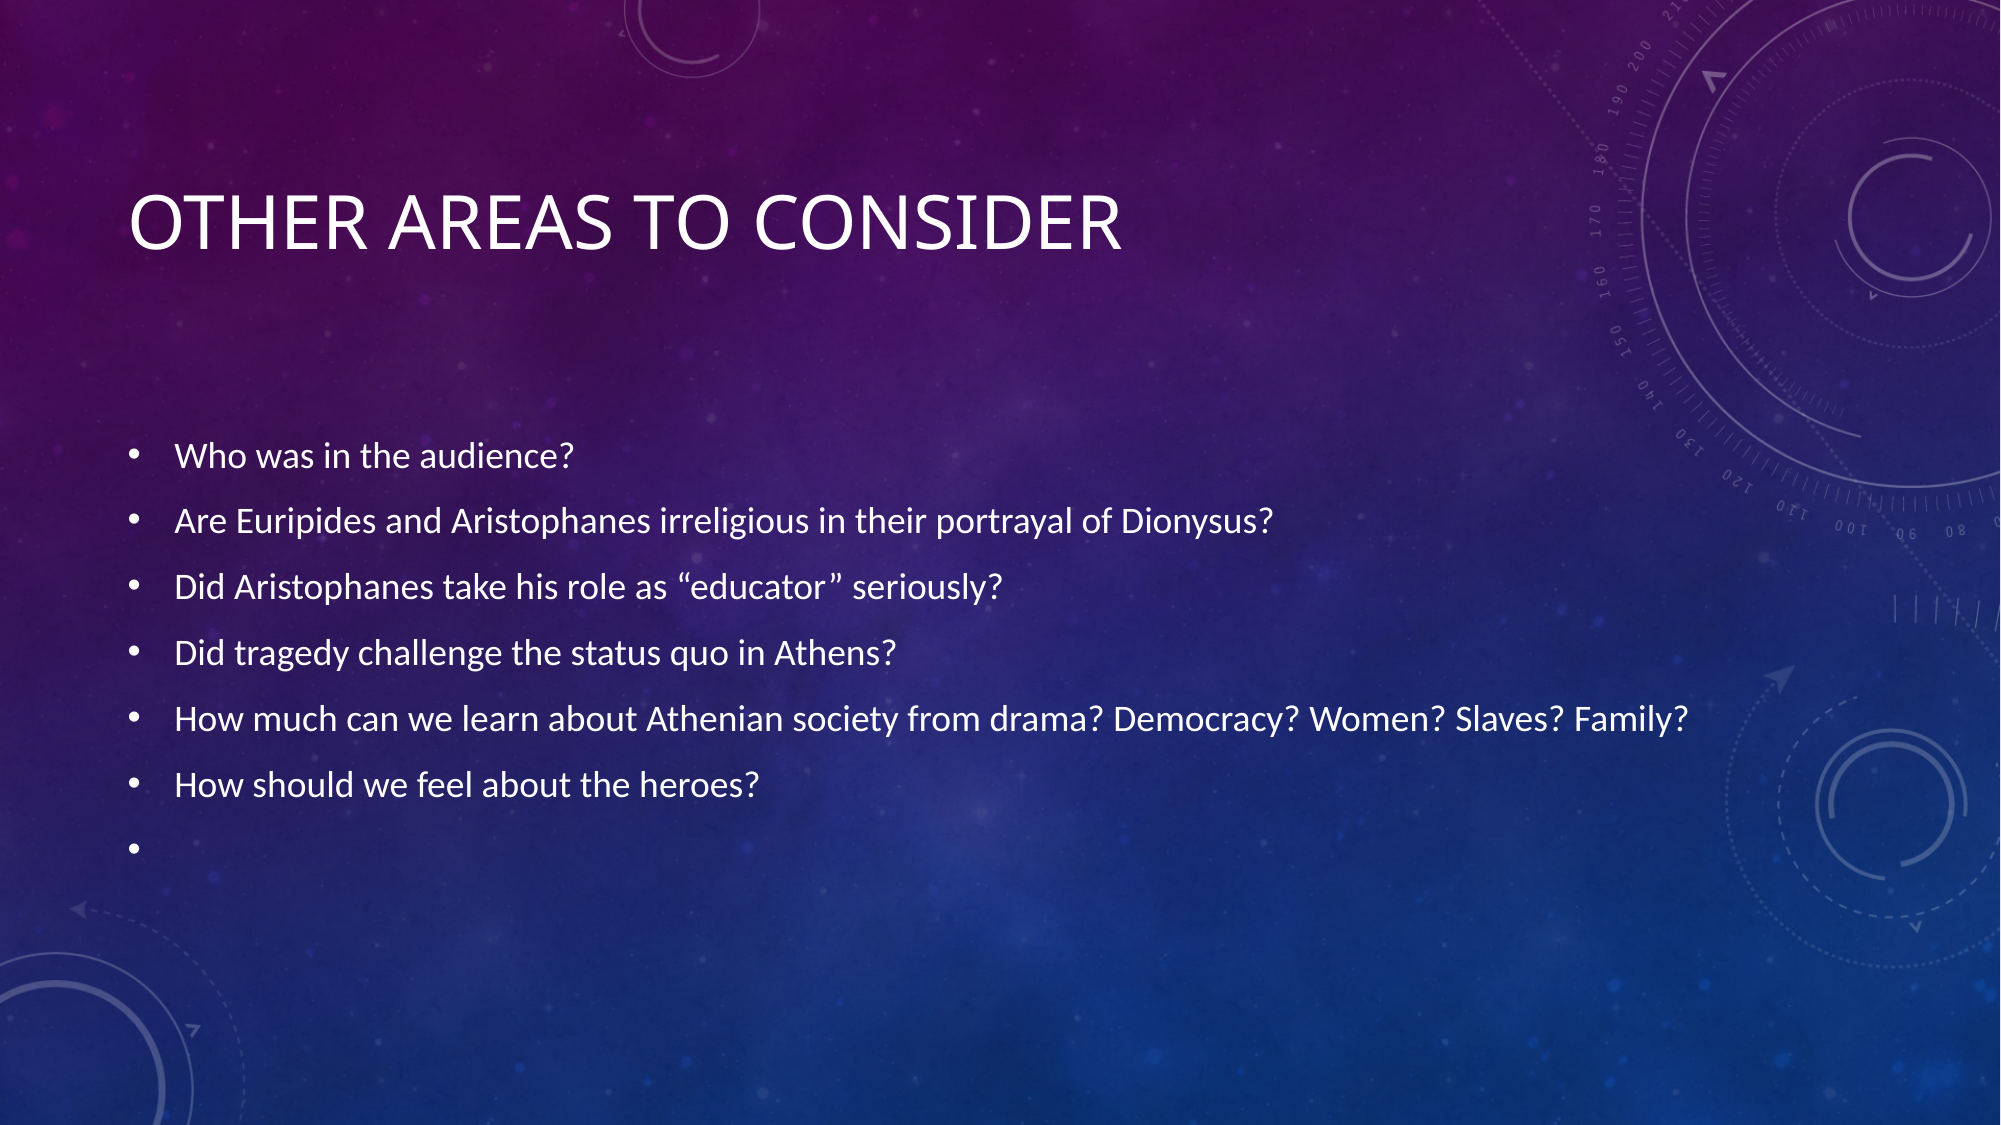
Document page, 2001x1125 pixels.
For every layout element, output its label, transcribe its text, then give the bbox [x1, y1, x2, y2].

title Other areas to consider [112, 99, 1775, 339]
list Who was in the audience? Are Euripides and Aristophanes irreligious in their portrayal of Dionysus? Did Aristophanes take his role as “educator” seriously? Did tragedy challenge the status quo in Athens? How much can we learn about Athenian society from drama? Democracy? Women? Slaves? Family? How should we feel about the heroes? [112, 351, 1775, 950]
